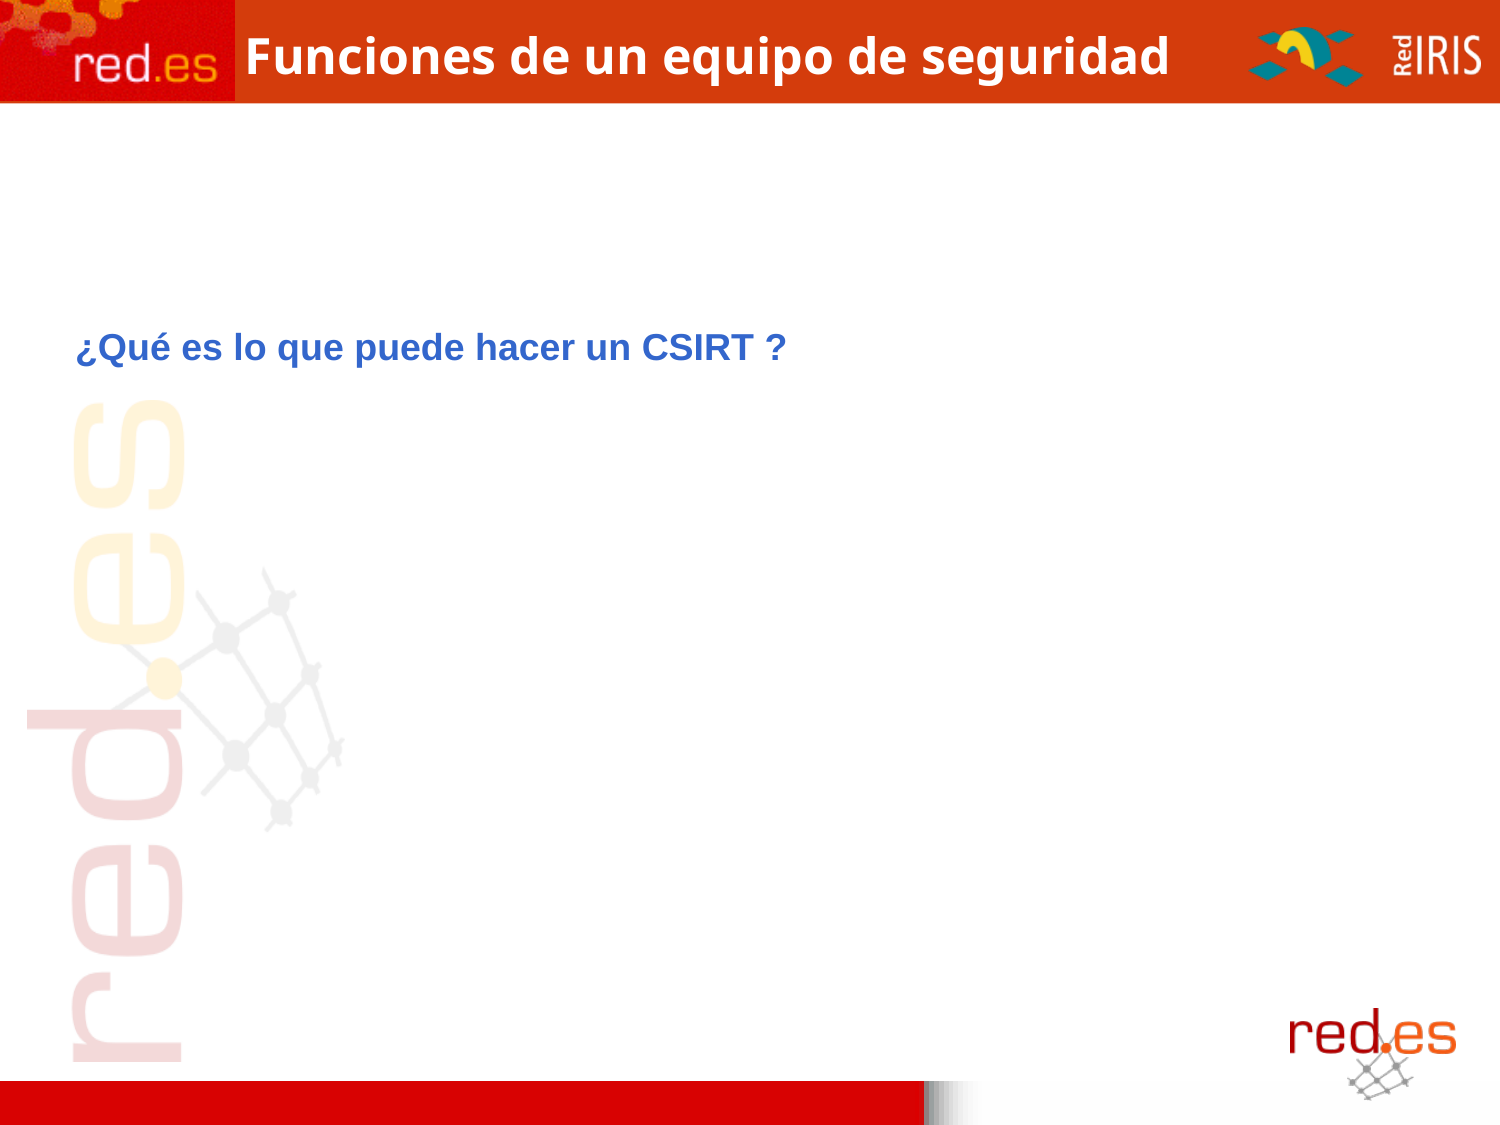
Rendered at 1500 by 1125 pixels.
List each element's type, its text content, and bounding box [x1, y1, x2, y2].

title Funciones de un equipo de seguridad [244, 0, 1412, 121]
picture [27, 400, 345, 1062]
picture [1412, 27, 1481, 87]
picture [0, 1008, 1500, 1125]
list ¿Qué es lo que puede hacer un CSIRT ? [75, 262, 1426, 1006]
picture [0, 0, 235, 101]
